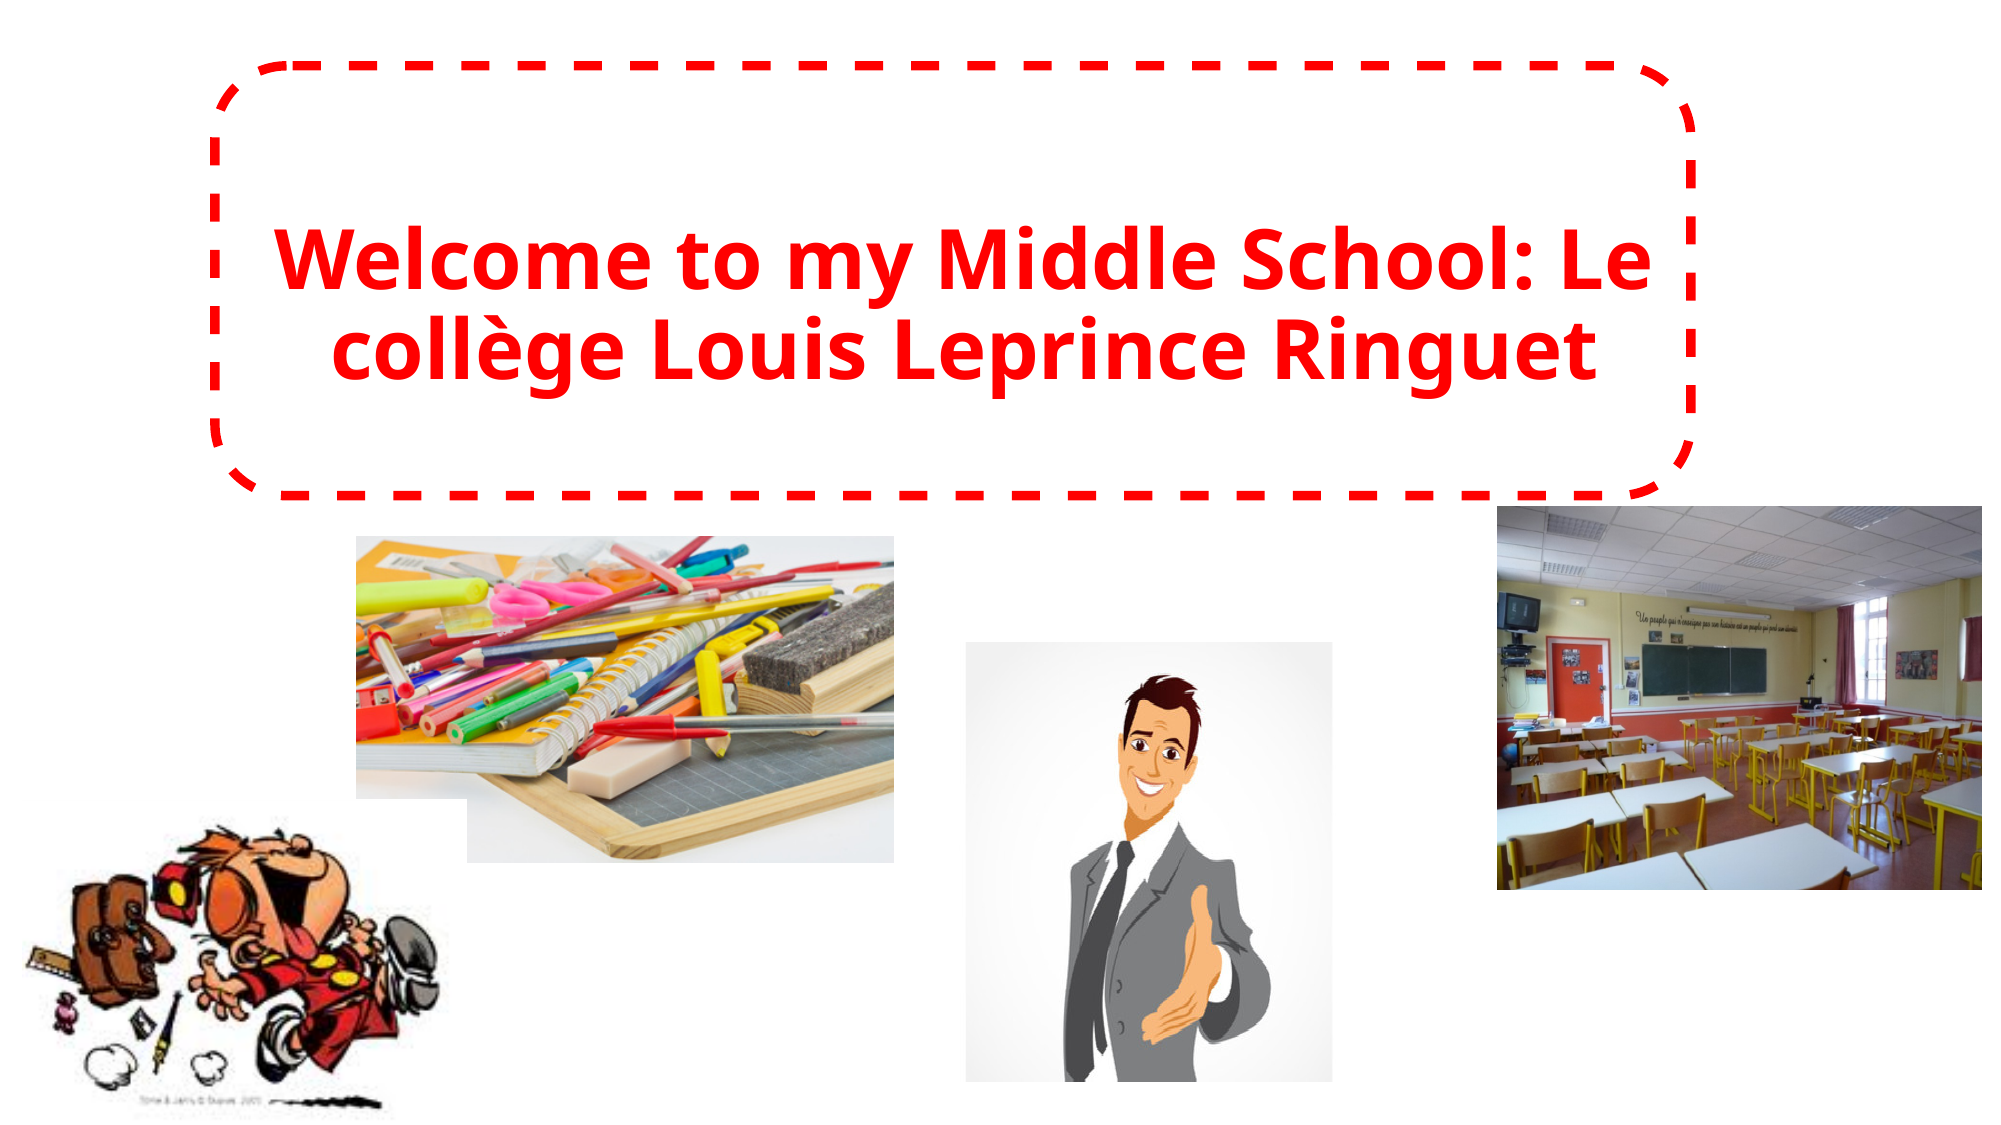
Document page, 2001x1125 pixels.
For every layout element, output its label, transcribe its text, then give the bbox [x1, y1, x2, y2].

picture [1497, 506, 1982, 890]
picture [936, 642, 1362, 1082]
picture [22, 536, 894, 1125]
title Welcome to my Middle School: Le collège Louis Leprince Ringuet [214, 13, 1715, 405]
